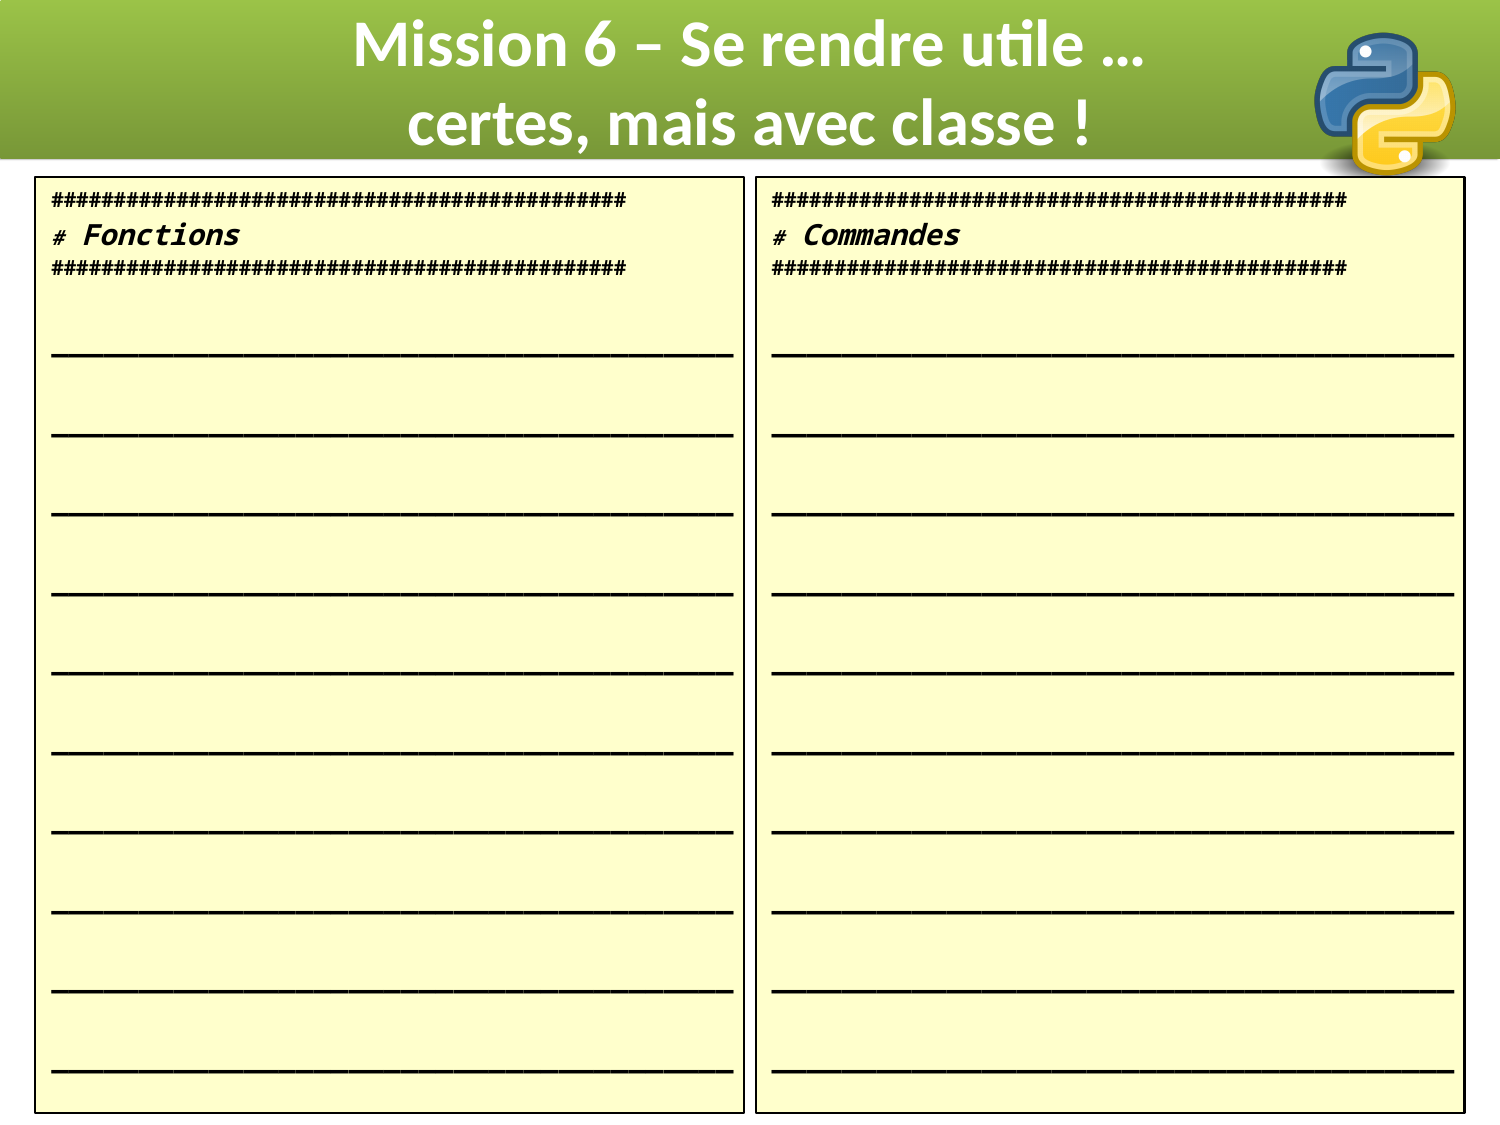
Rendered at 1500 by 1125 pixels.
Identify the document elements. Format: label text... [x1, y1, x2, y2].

picture [1305, 29, 1465, 177]
text_box Mission 6 – Se rendre utile … certes, mais avec classe ! [0, 0, 1500, 159]
text_box ############################################## # Commandes ############################################## _______________________________________ _______________________________________ _______________________________________ _______________________________________ _______________________________________ _______________________________________ _______________________________________ _______________________________________ _______________________________________ _______________________________________ _______________________________________ _______________________________________ _______________________________________ _______________________________________ [755, 177, 1465, 1114]
text_box ############################################## # Fonctions ############################################## _______________________________________ _______________________________________ _______________________________________ _______________________________________ _______________________________________ _______________________________________ _______________________________________ _______________________________________ _______________________________________ _______________________________________ _______________________________________ _______________________________________ _______________________________________ _______________________________________ [35, 177, 745, 1114]
